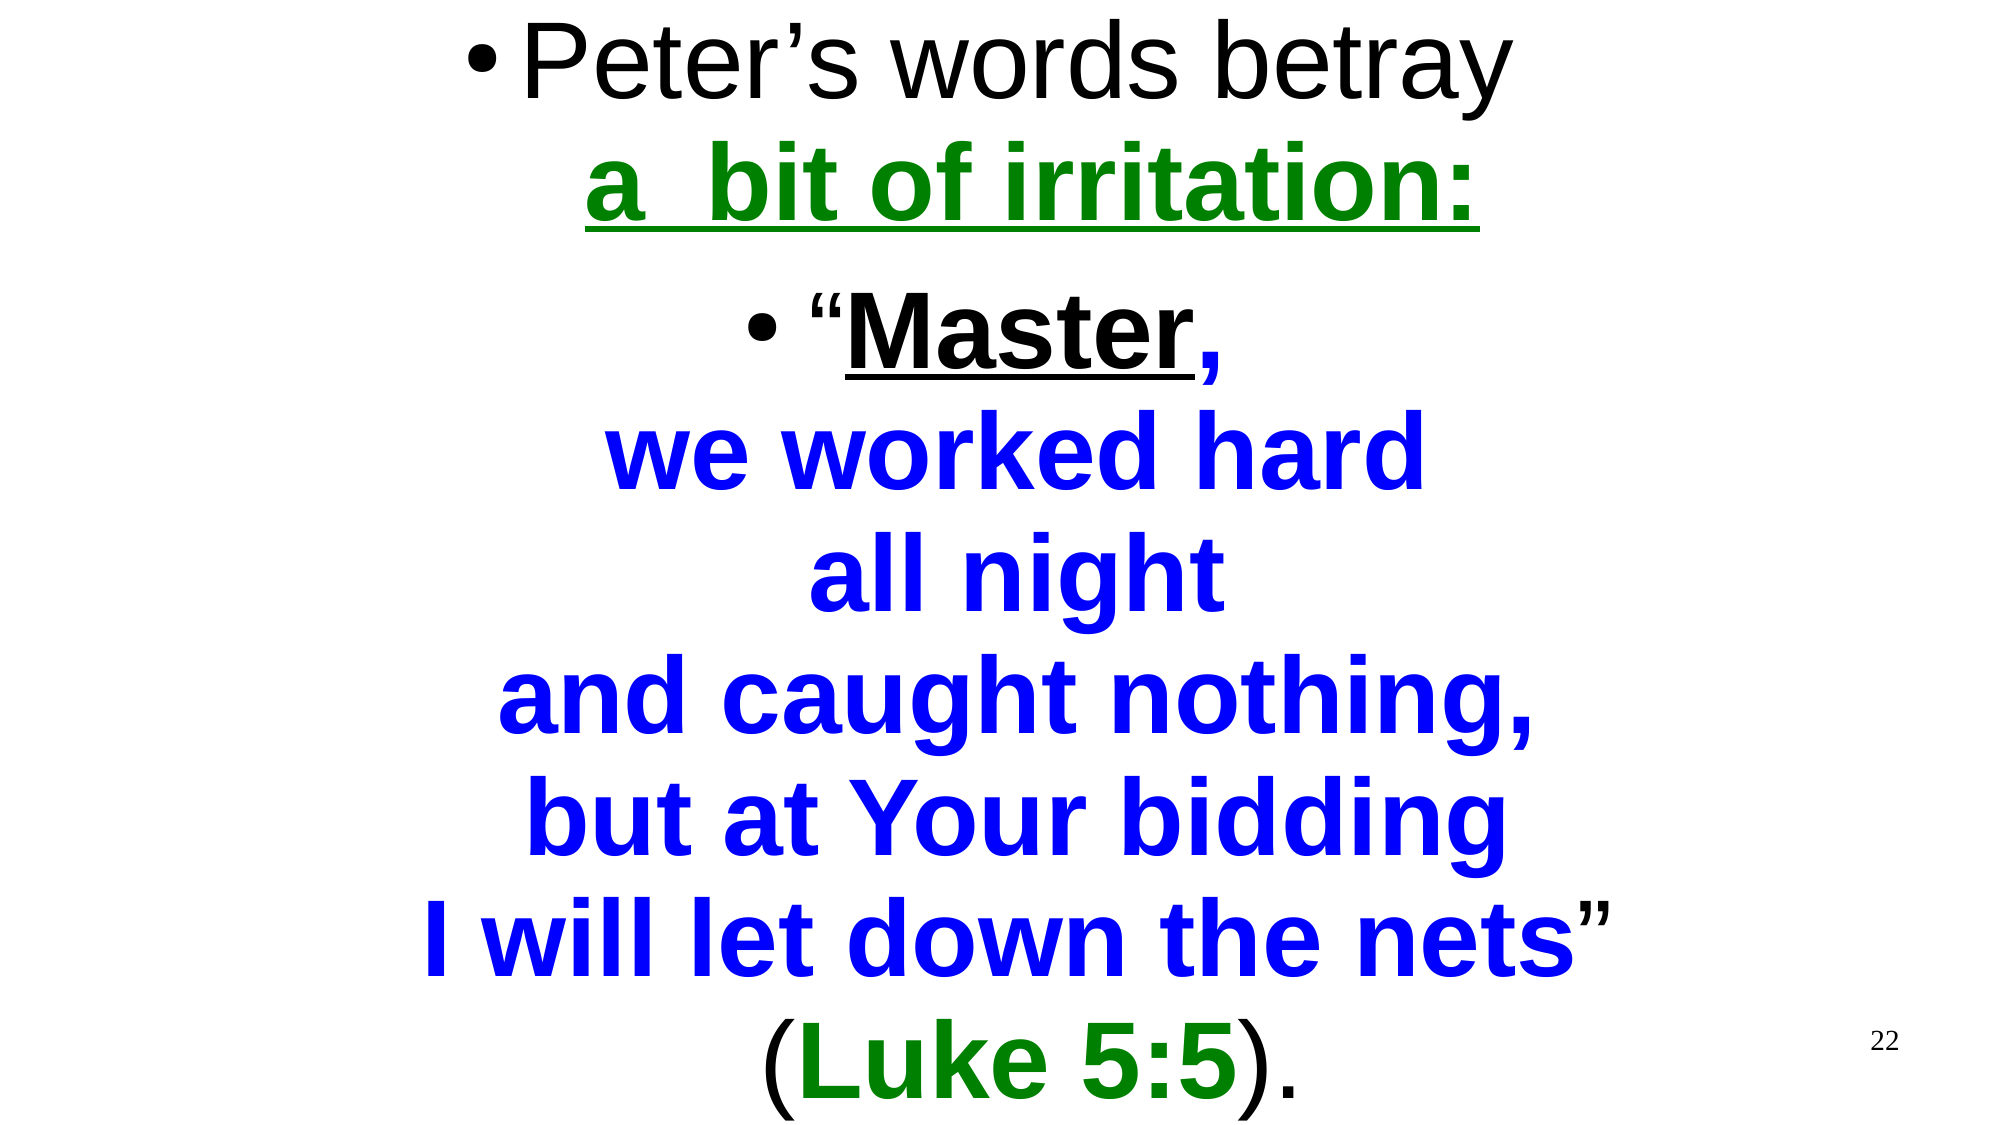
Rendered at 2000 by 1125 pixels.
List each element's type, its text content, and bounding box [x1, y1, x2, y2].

list Peter’s words betray a bit of irritation: “Master, we worked hard all night and caught nothing, but at Your bidding I will let down the nets” (Luke 5:5). [0, 0, 1996, 1123]
